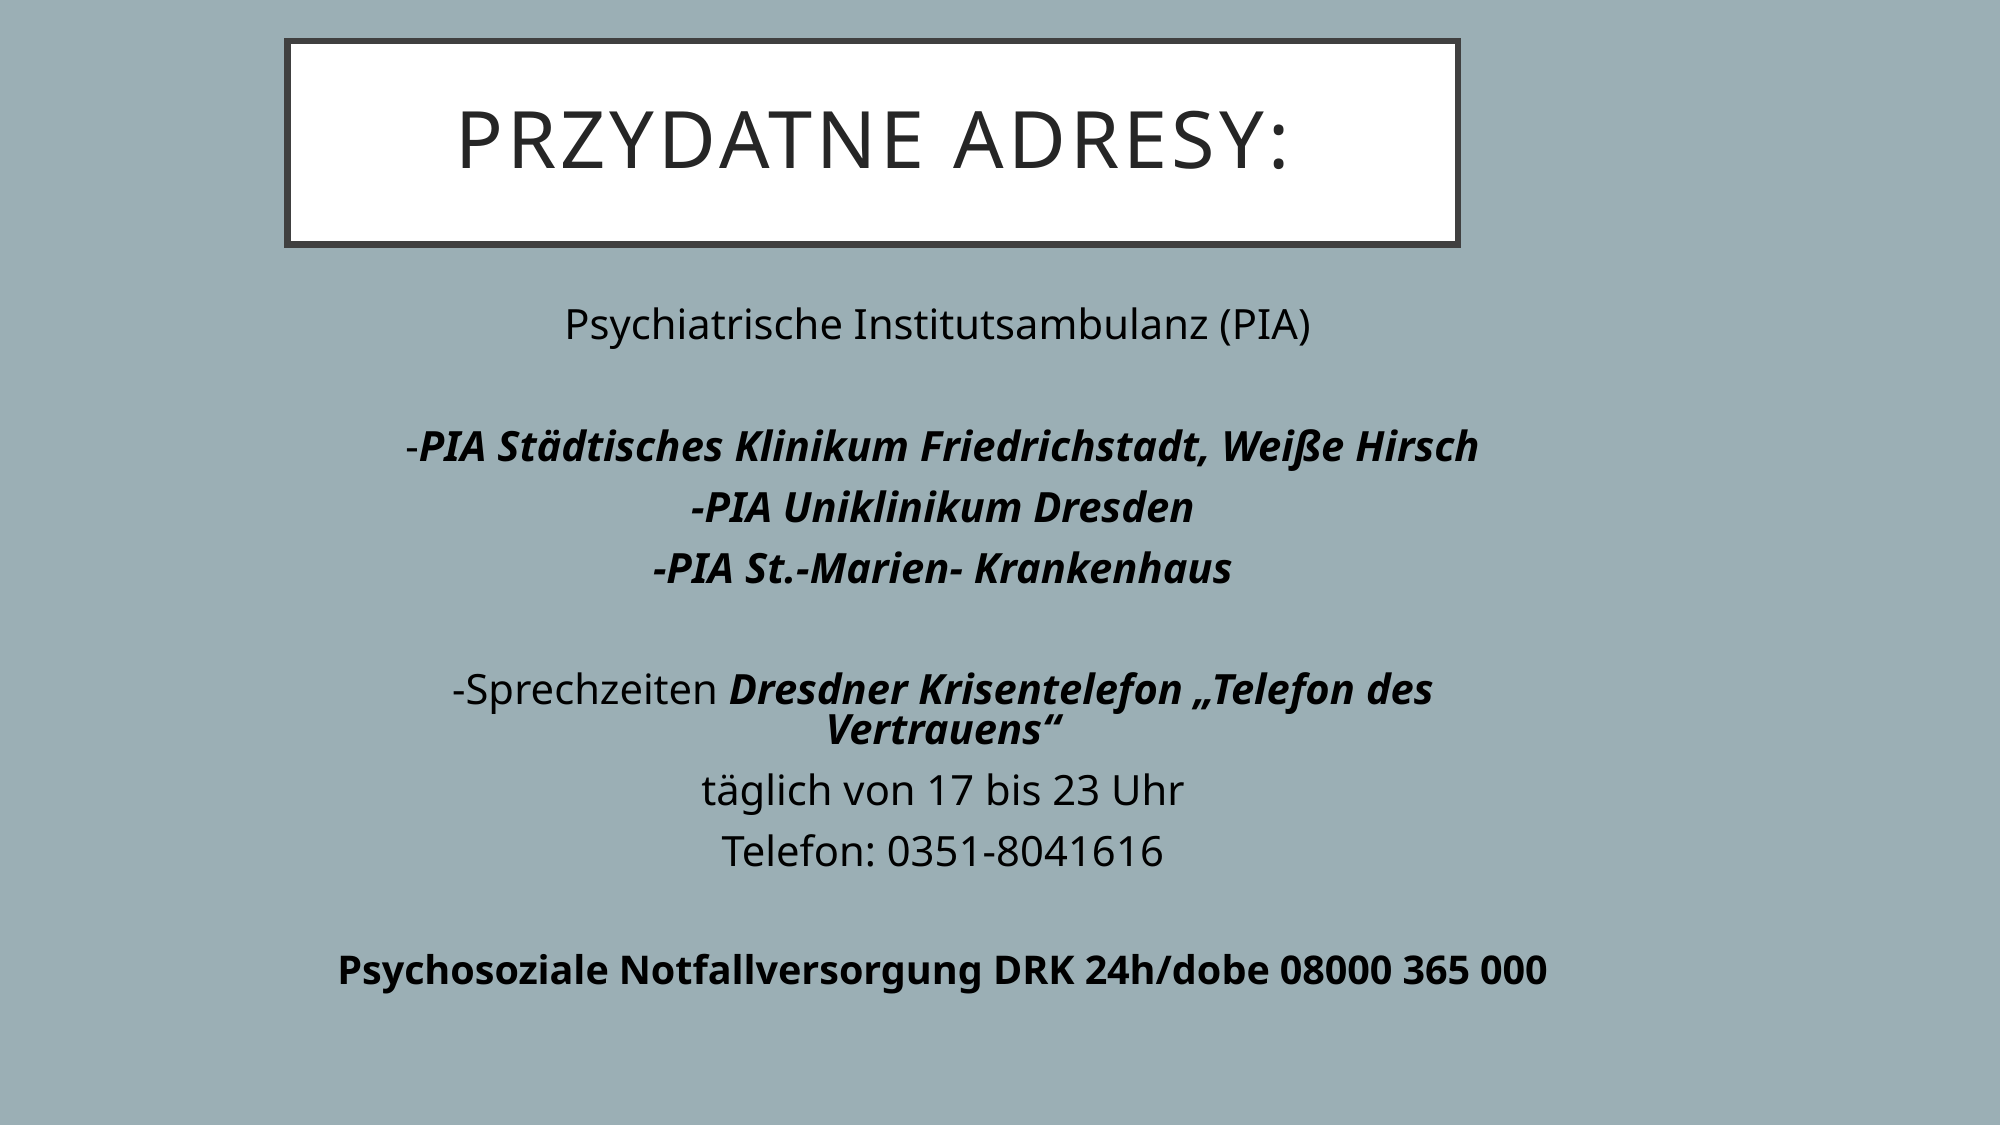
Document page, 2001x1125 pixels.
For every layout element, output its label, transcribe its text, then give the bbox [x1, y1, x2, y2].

title Przydatne Adresy: [287, 40, 1459, 245]
subtitle Psychiatrische Institutsambulanz (PIA) -PIA Städtisches Klinikum Friedrichstadt, Weiße Hirsch -PIA Uniklinikum Dresden -PIA St.-Marien- Krankenhaus -Sprechzeiten Dresdner Krisentelefon „Telefon des Vertrauens“ täglich von 17 bis 23 Uhr Telefon: 0351-8041616 Psychosoziale Notfallversorgung DRK 24h/dobe 08000 365 000 [321, 299, 1565, 1007]
